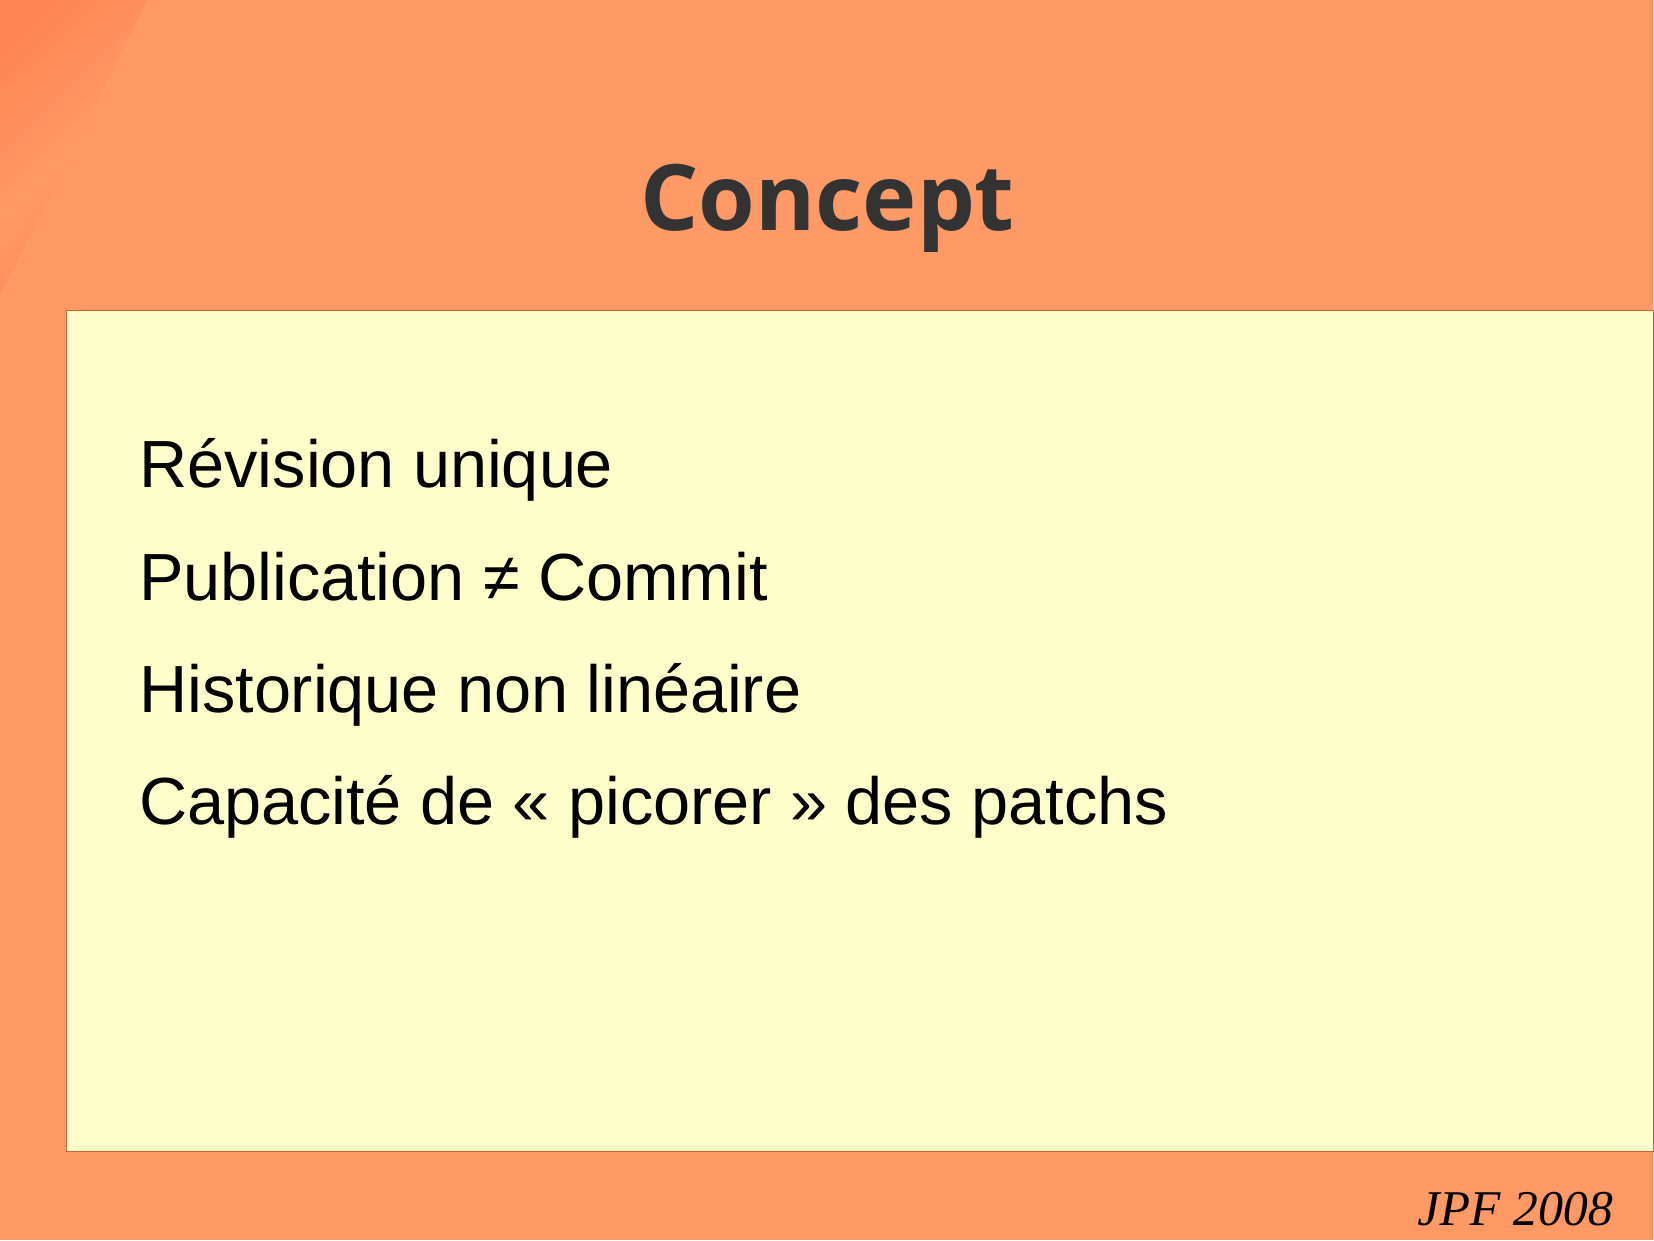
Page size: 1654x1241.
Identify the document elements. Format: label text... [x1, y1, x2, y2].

title Concept [121, 91, 1534, 299]
list Révision unique Publication ≠ Commit Historique non linéaire Capacité de « picorer » des patchs [121, 427, 1534, 1209]
